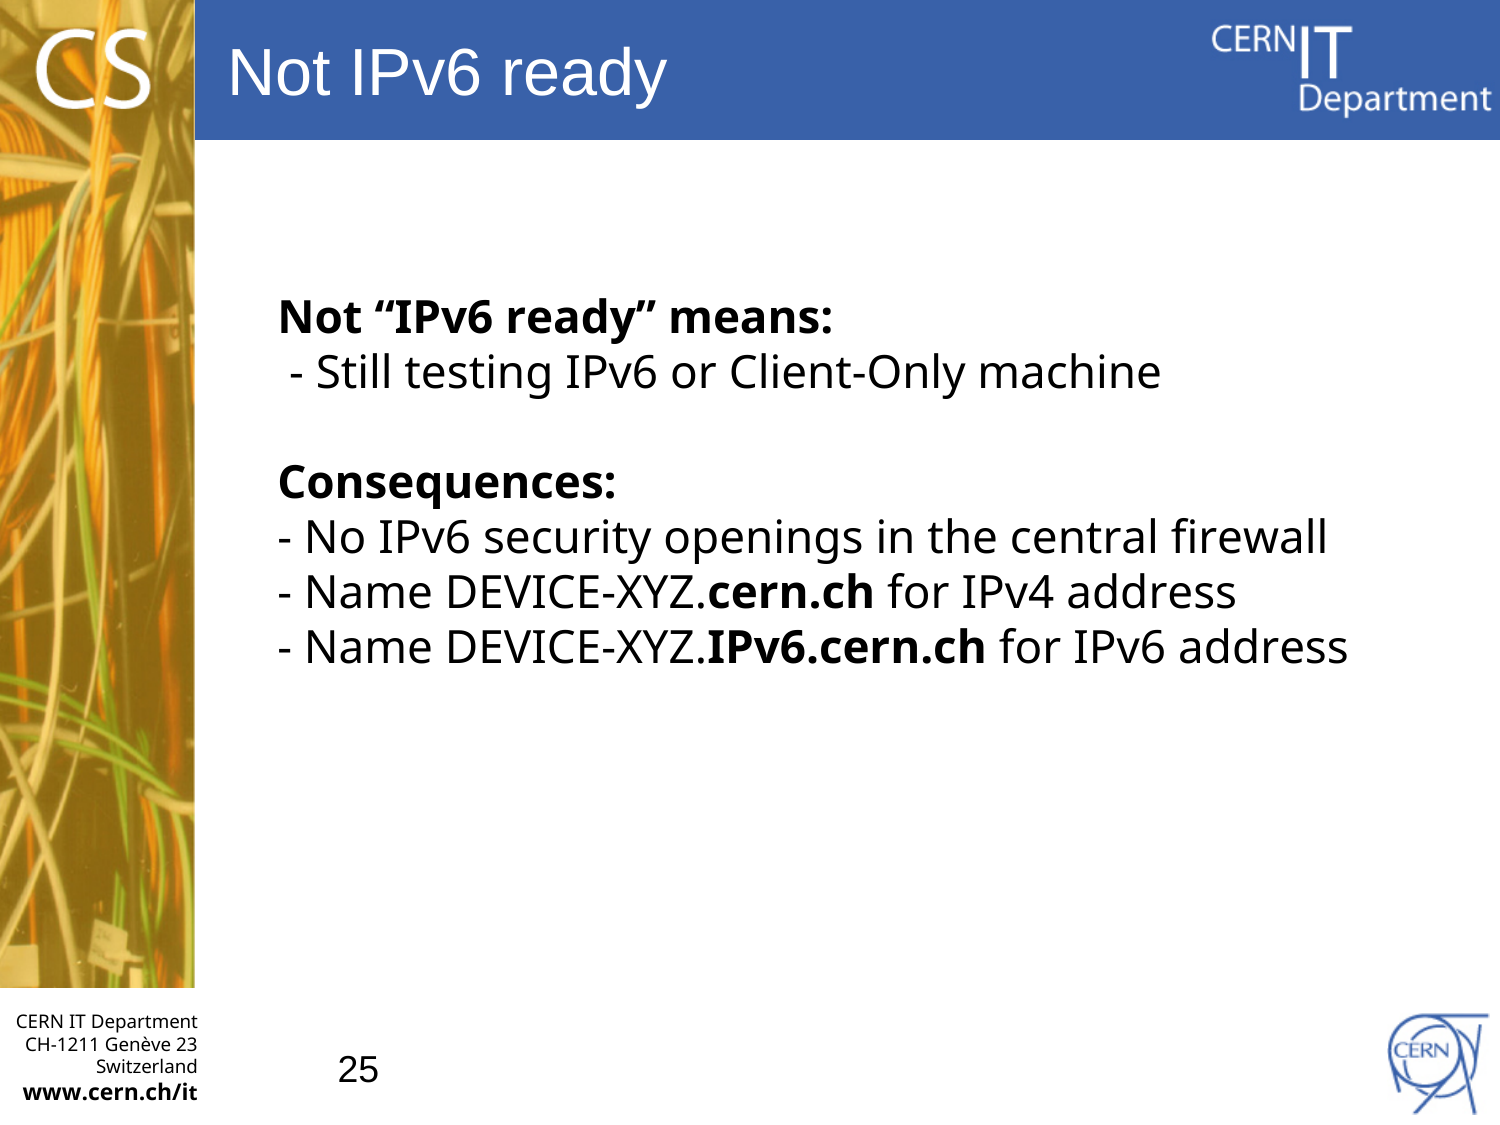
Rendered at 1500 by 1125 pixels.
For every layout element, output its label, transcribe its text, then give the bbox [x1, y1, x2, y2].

picture [1126, 0, 1500, 140]
picture [0, 0, 212, 988]
picture [1387, 1012, 1490, 1115]
title Not IPv6 ready [212, 0, 1126, 157]
text_box Not “IPv6 ready” means: - Still testing IPv6 or Client-Only machine Consequences: - No IPv6 security openings in the central firewall - Name DEVICE-XYZ.cern.ch for IPv4 address - Name DEVICE-XYZ.IPv6.cern.ch for IPv6 address [262, 224, 1396, 976]
